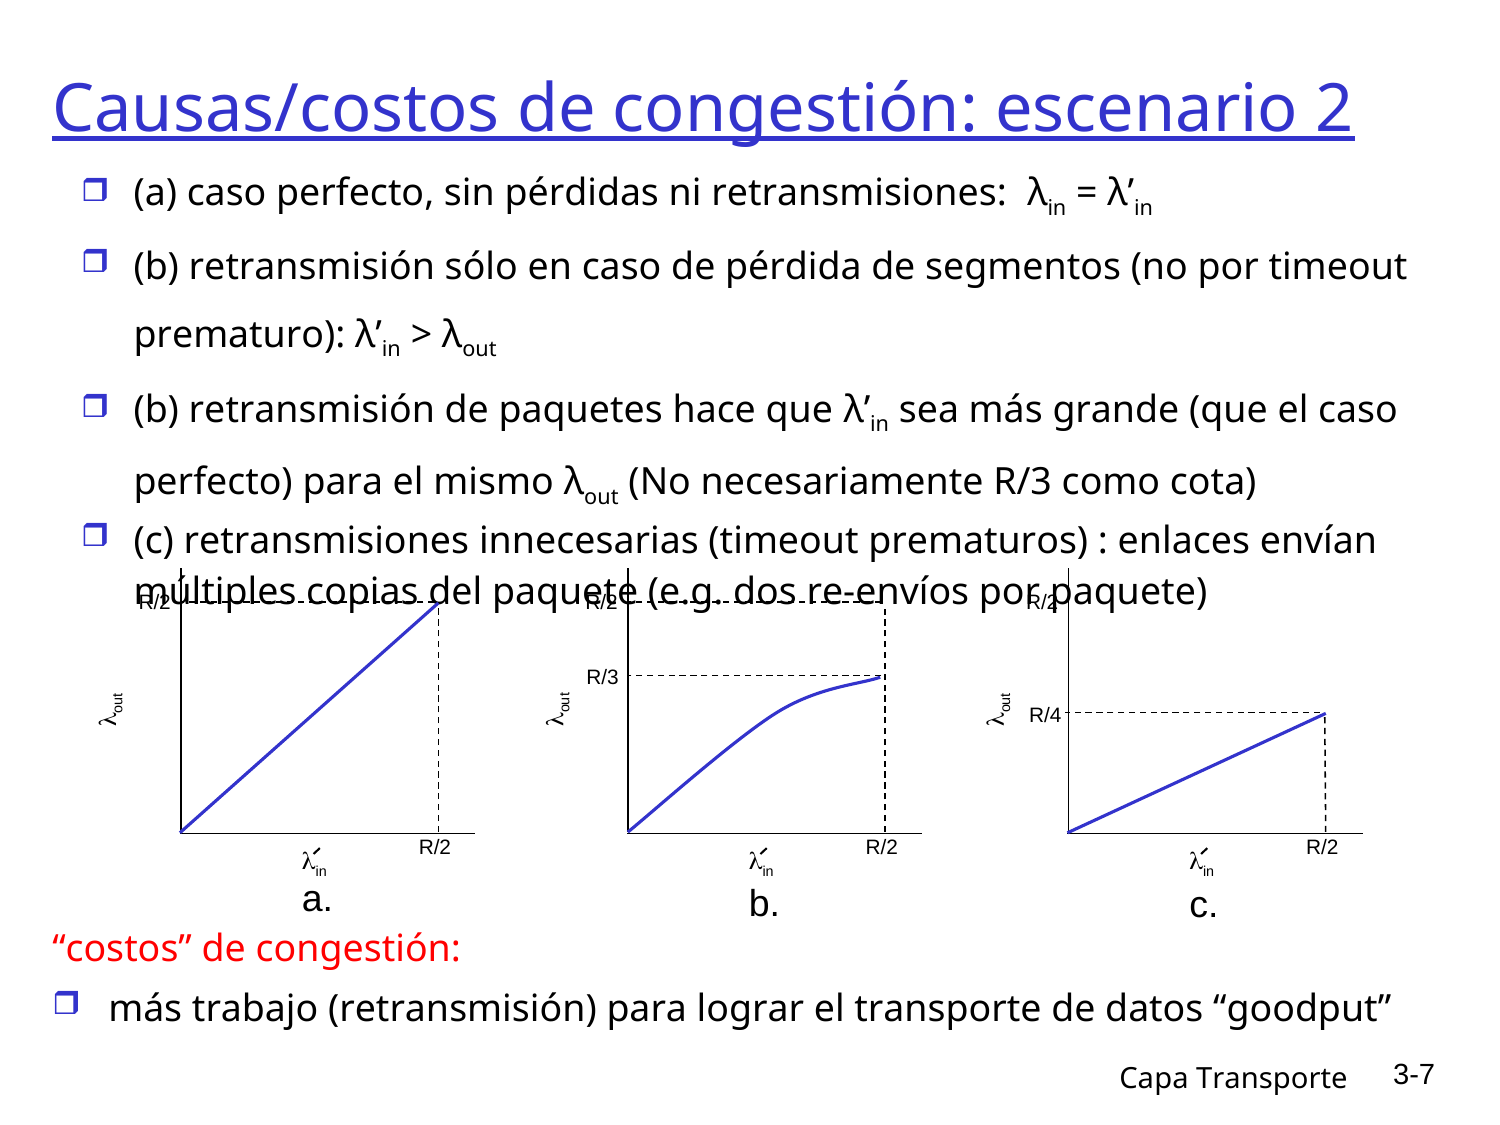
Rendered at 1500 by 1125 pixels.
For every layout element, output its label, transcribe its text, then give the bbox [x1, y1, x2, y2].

list (a) caso perfecto, sin pérdidas ni retransmisiones: λin = λ’in (b) retransmisión sólo en caso de pérdida de segmentos (no por timeout prematuro): λ’in > λout (b) retransmisión de paquetes hace que λ’in sea más grande (que el caso perfecto) para el mismo λout (No necesariamente R/3 como cota) (c) retransmisiones innecesarias (timeout prematuros) : enlaces envían múltiples copias del paquete (e.g. dos re-envíos por paquete) [63, 157, 1489, 860]
text_box in [733, 839, 789, 887]
text_box in [287, 839, 342, 869]
text_box R/2 [123, 582, 186, 622]
text_box out [532, 627, 581, 742]
text_box b. [734, 875, 796, 933]
text_box out [973, 627, 1021, 742]
text_box R/2 [403, 828, 466, 868]
text_box a. [287, 869, 349, 927]
text_box out [85, 627, 134, 742]
text_box “costos” de congestión: más trabajo (retransmisión) para lograr el transporte de datos “goodput” [37, 913, 1500, 1077]
text_box R/4 [1014, 696, 1077, 736]
text_box R/2 [570, 582, 633, 622]
title Causas/costos de congestión: escenario 2 [37, 15, 1500, 196]
text_box c. [1174, 875, 1234, 933]
text_box in [1174, 839, 1230, 875]
text_box R/2 [1011, 582, 1074, 622]
text_box R/2 [850, 828, 913, 868]
text_box R/3 [571, 658, 634, 697]
text_box R/2 [1291, 828, 1354, 868]
